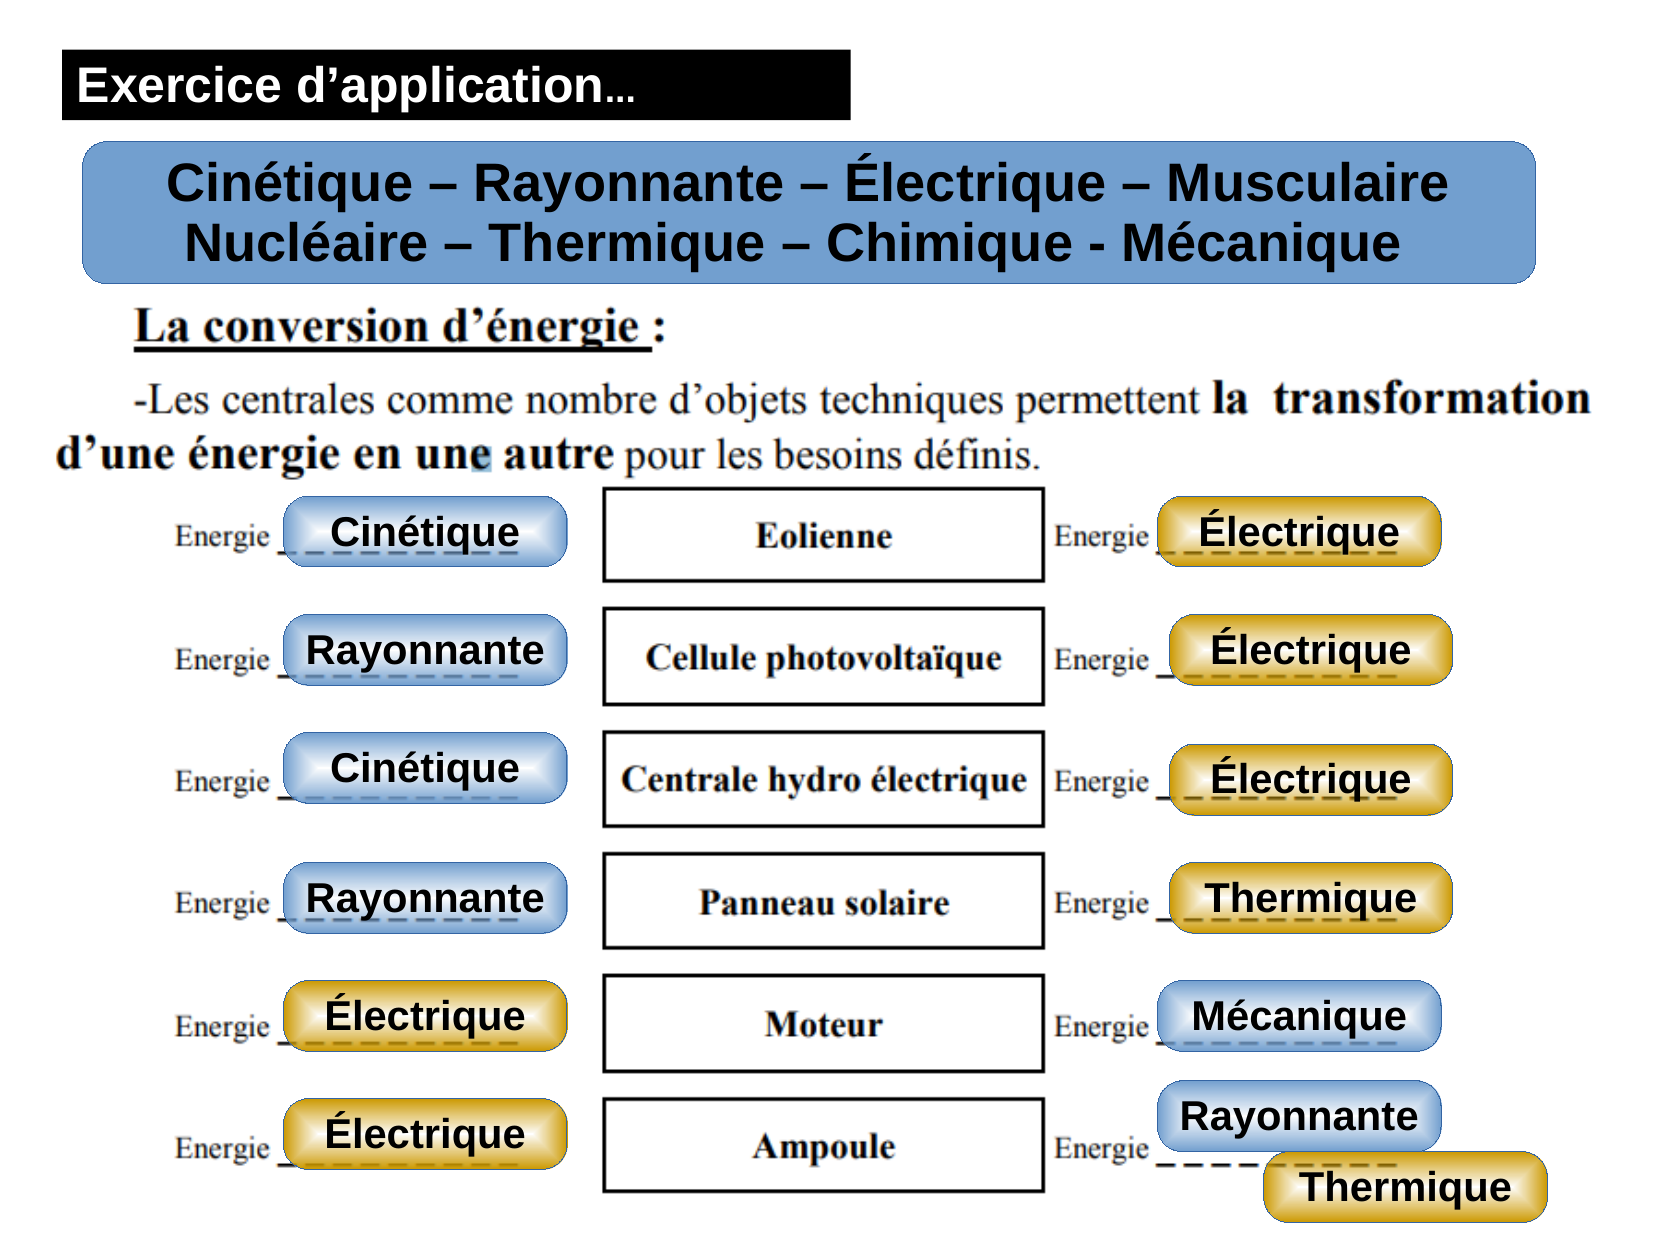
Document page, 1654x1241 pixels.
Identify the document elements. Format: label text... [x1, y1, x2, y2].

text_box Électrique [1157, 496, 1442, 567]
text_box Cinétique – Rayonnante – Électrique – Musculaire Nucléaire – Thermique – Chimique - Mécanique [82, 141, 1536, 284]
text_box Thermique [1263, 1151, 1548, 1223]
text_box Mécanique [1157, 980, 1442, 1052]
text_box Exercice d’application... [62, 49, 851, 121]
text_box Cinétique [283, 732, 567, 804]
text_box Rayonnante [283, 862, 567, 934]
text_box Rayonnante [283, 614, 567, 686]
text_box Électrique [1169, 614, 1453, 686]
text_box Rayonnante [1157, 1080, 1442, 1152]
text_box Électrique [283, 1098, 567, 1170]
text_box Électrique [283, 980, 567, 1052]
picture [31, 290, 1597, 1223]
text_box Thermique [1169, 862, 1453, 934]
text_box Électrique [1169, 744, 1453, 816]
text_box Cinétique [283, 496, 567, 567]
